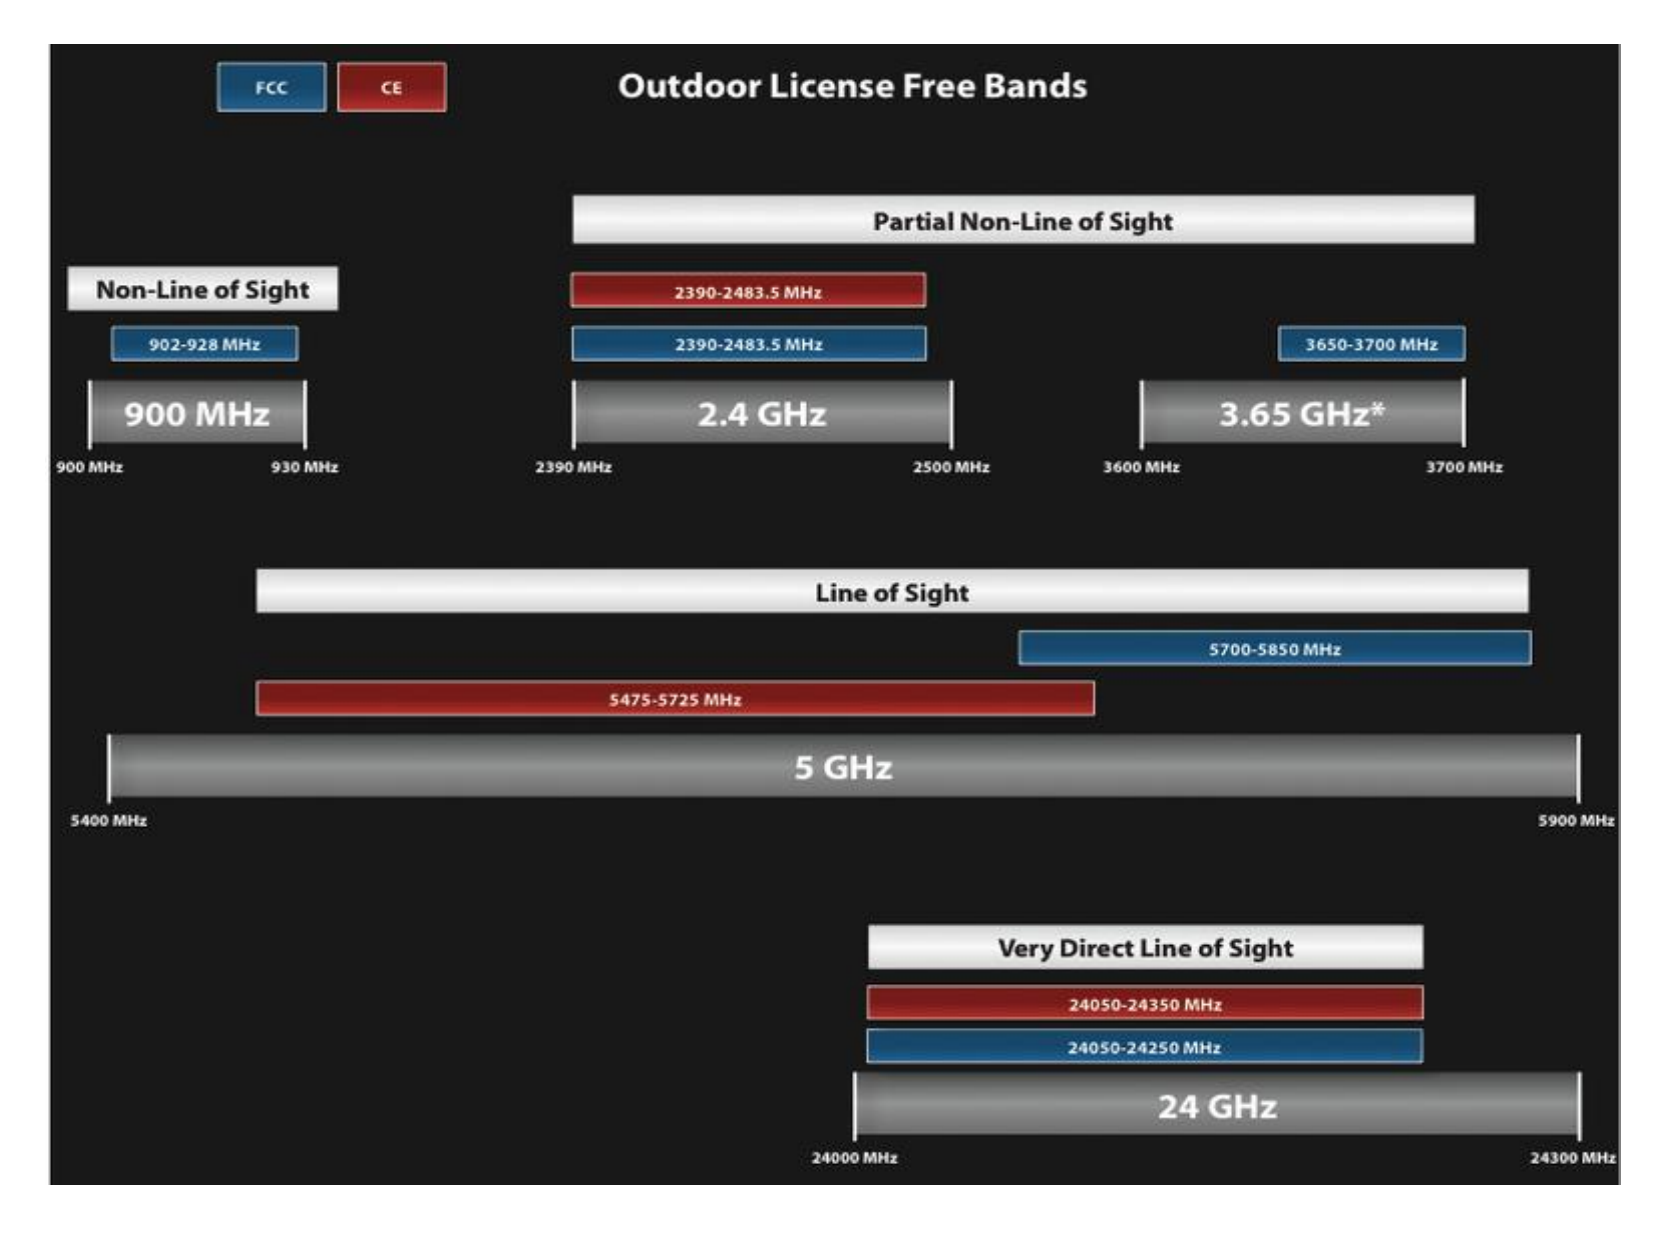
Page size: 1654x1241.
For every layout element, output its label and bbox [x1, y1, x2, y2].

picture [45, 44, 1621, 1186]
